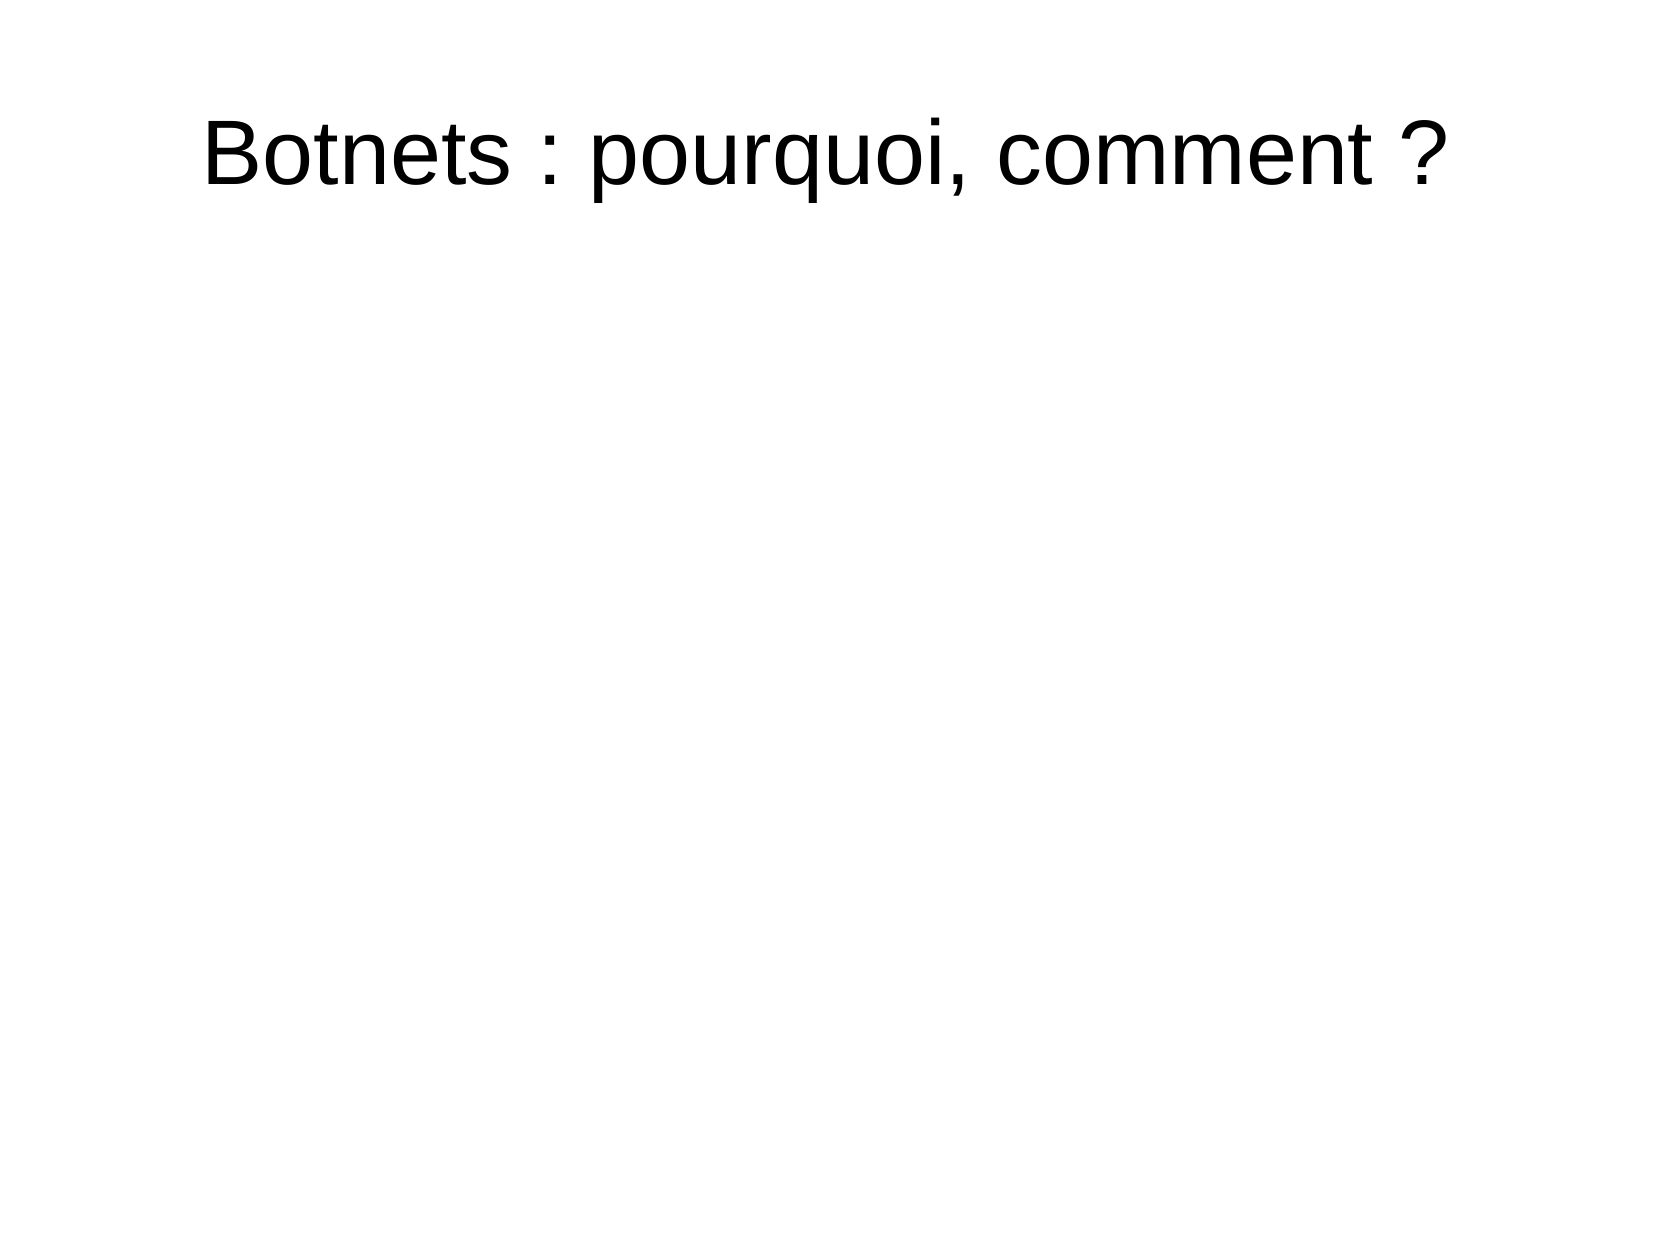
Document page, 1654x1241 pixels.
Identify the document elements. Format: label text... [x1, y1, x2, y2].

title Botnets : pourquoi, comment ? [82, 49, 1571, 257]
